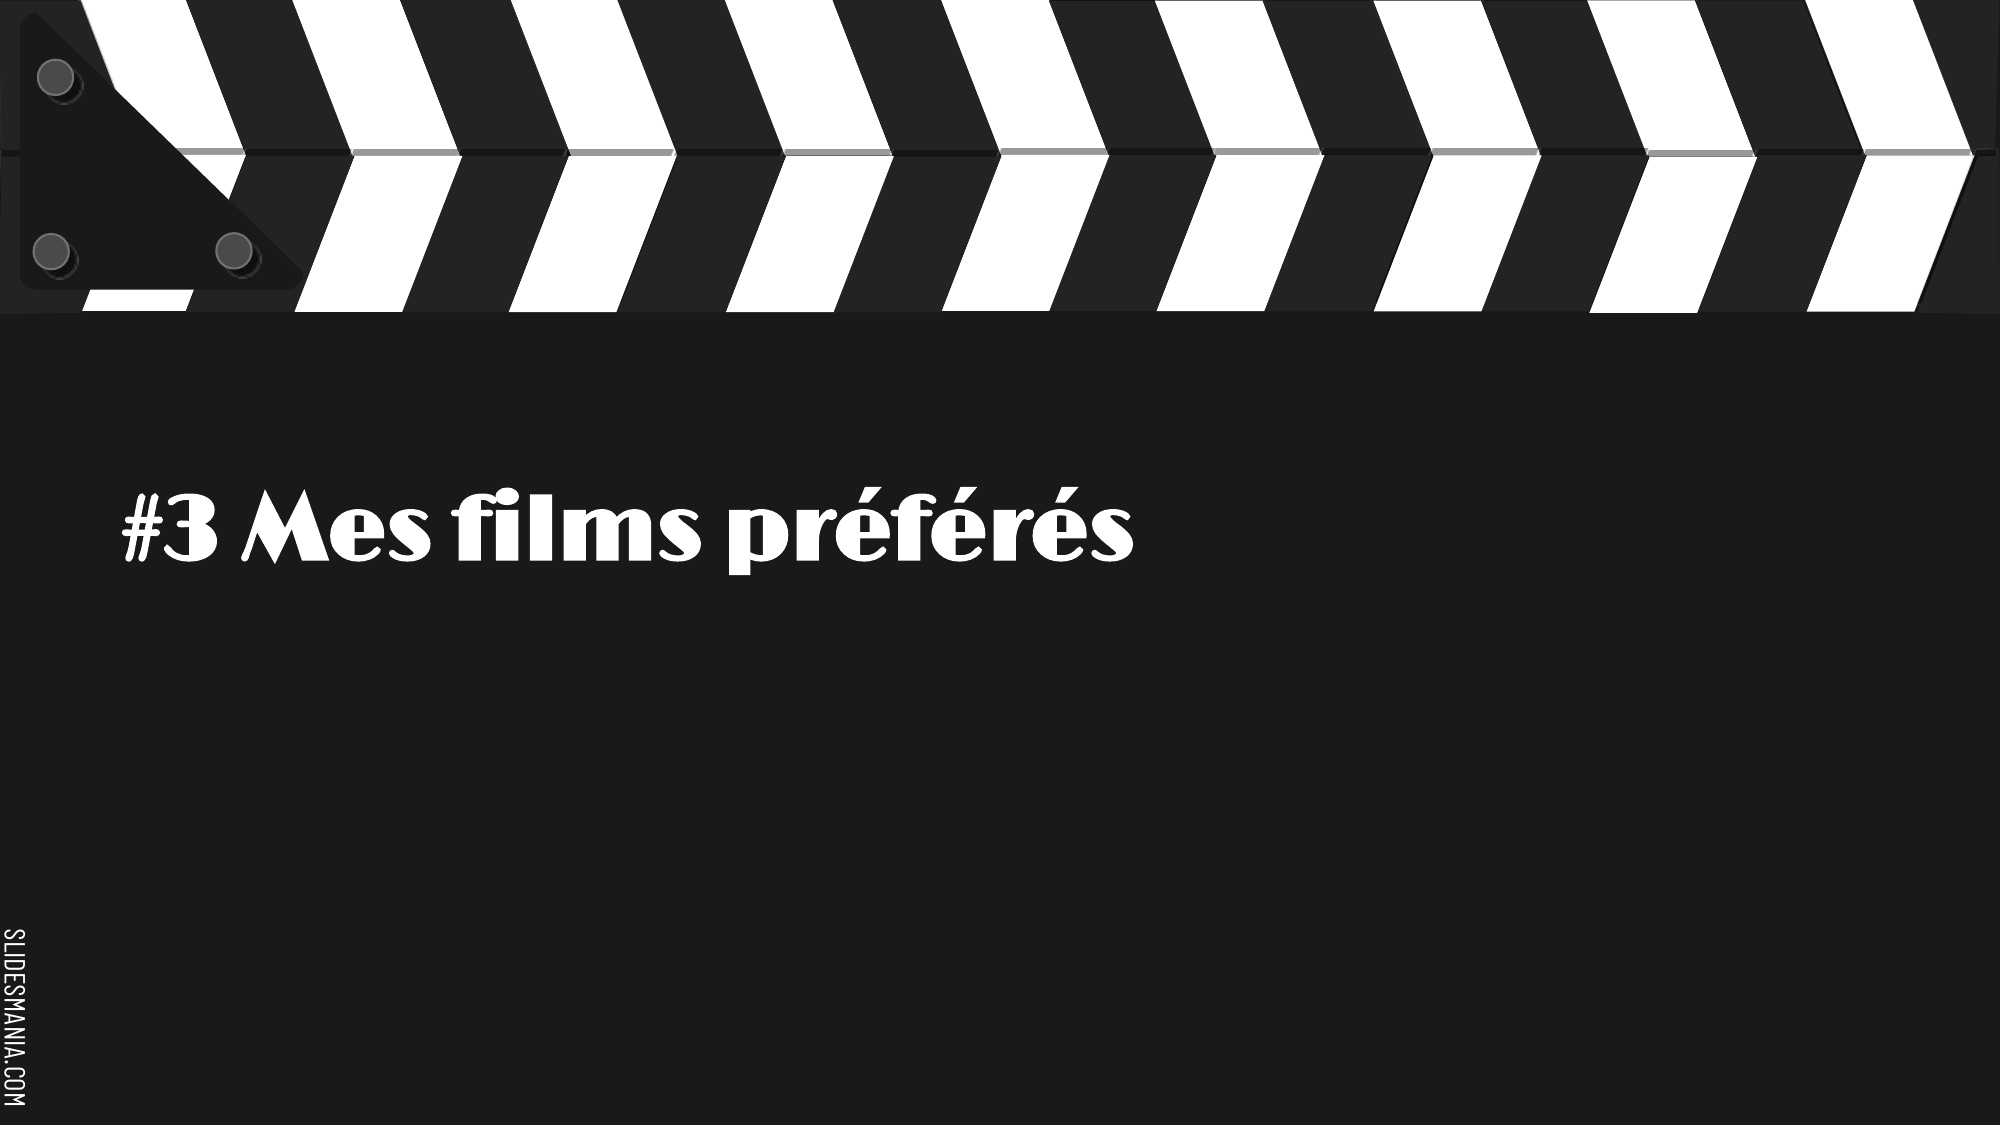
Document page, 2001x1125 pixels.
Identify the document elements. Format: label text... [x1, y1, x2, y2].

text_box #3 Mes films préférés [106, 459, 1258, 587]
